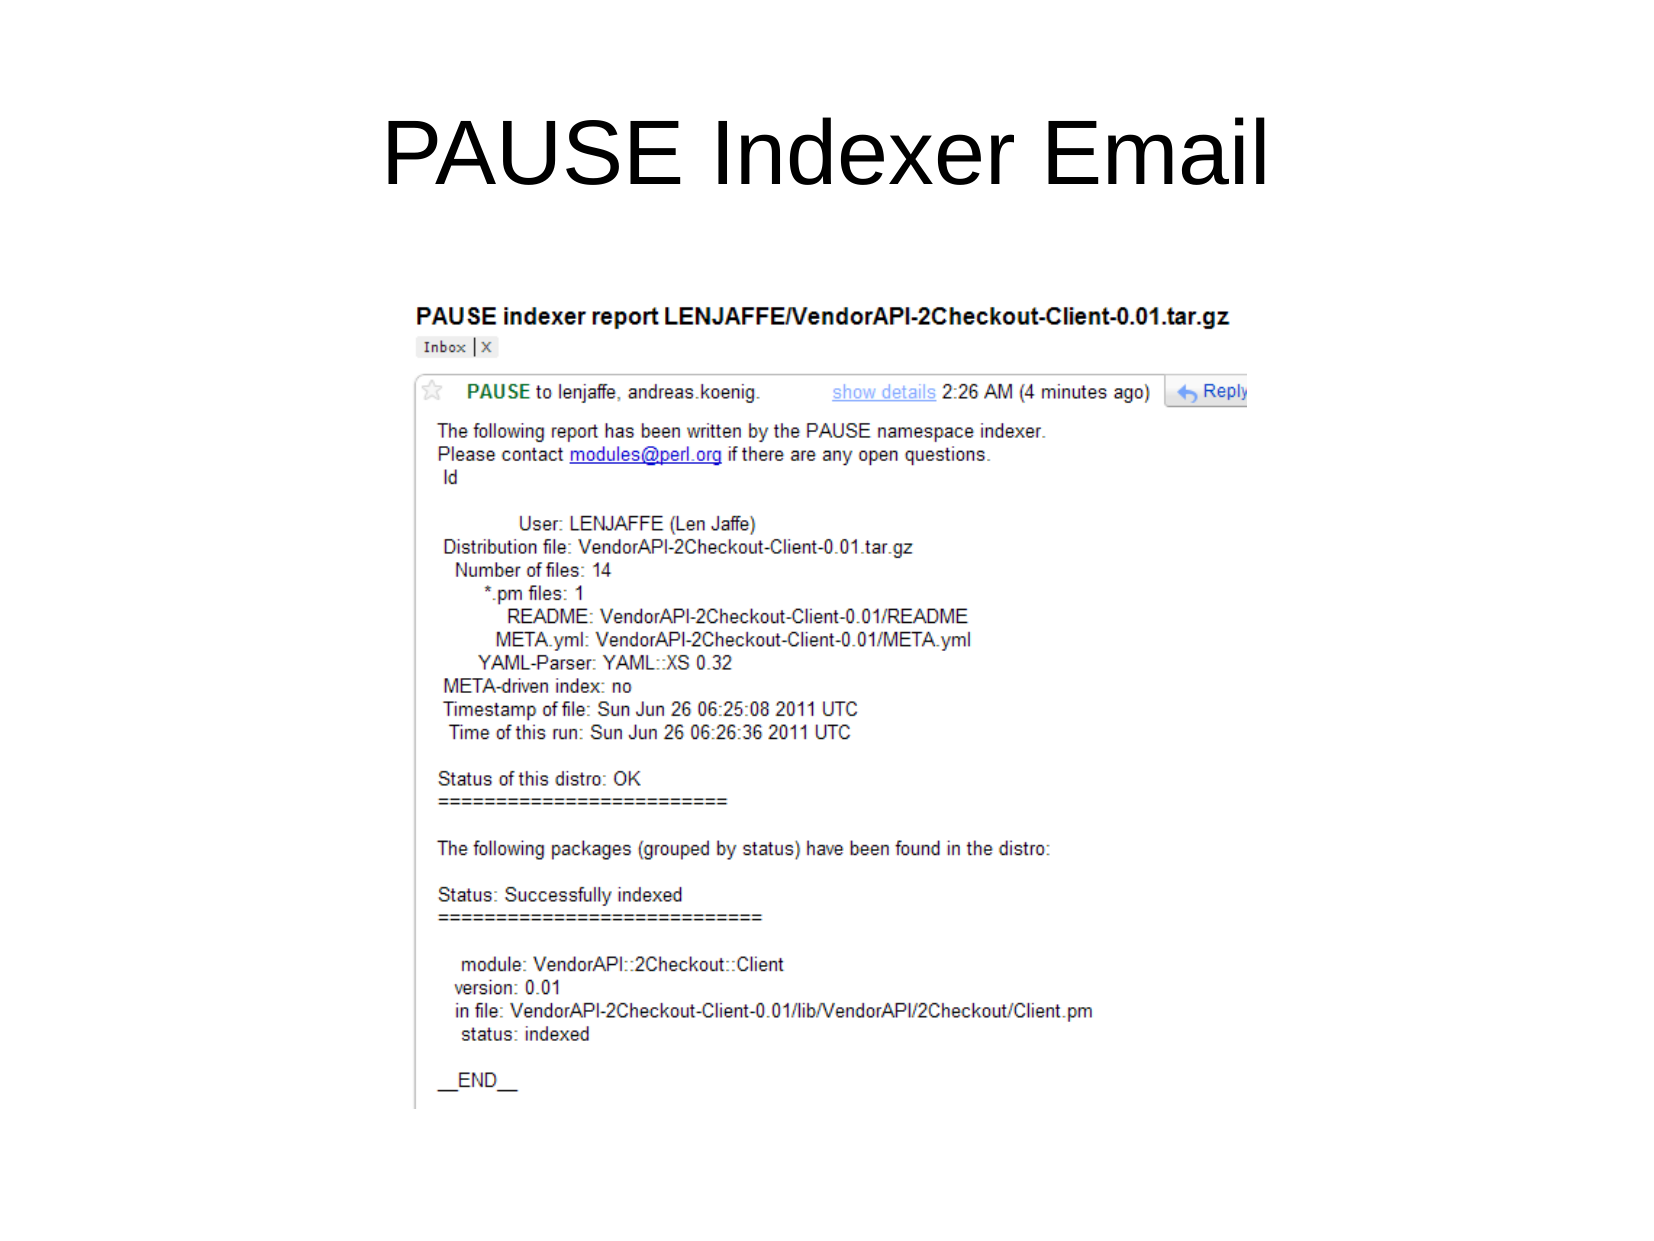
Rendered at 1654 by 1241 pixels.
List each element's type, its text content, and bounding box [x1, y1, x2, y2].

picture [406, 290, 1247, 1109]
title PAUSE Indexer Email [82, 49, 1571, 257]
